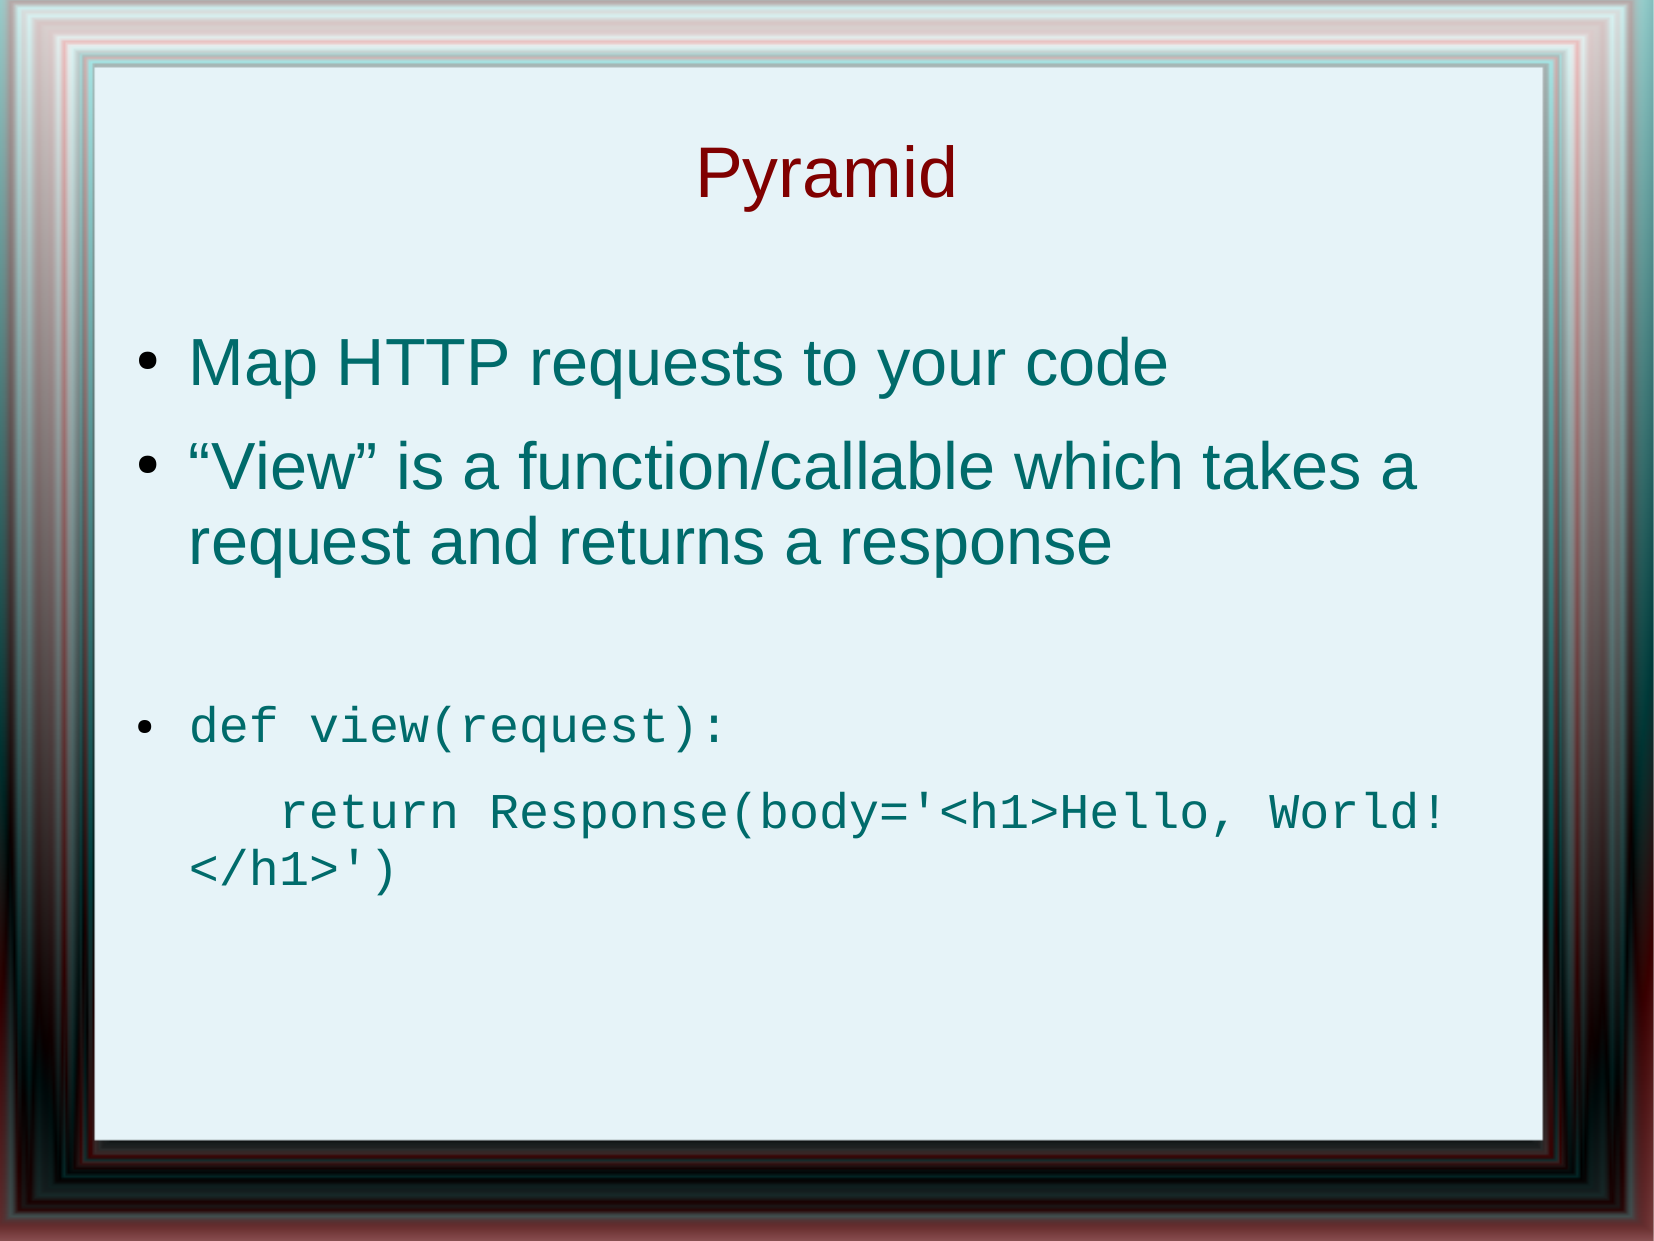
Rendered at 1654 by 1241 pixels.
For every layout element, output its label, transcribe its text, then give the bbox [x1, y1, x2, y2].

list Map HTTP requests to your code “View” is a function/callable which takes a request and returns a response [118, 324, 1506, 668]
picture [0, 0, 1654, 1241]
list def view(request): return Response(body='<h1>Hello, World!</h1>') [118, 700, 1506, 1044]
title Pyramid [118, 88, 1536, 257]
